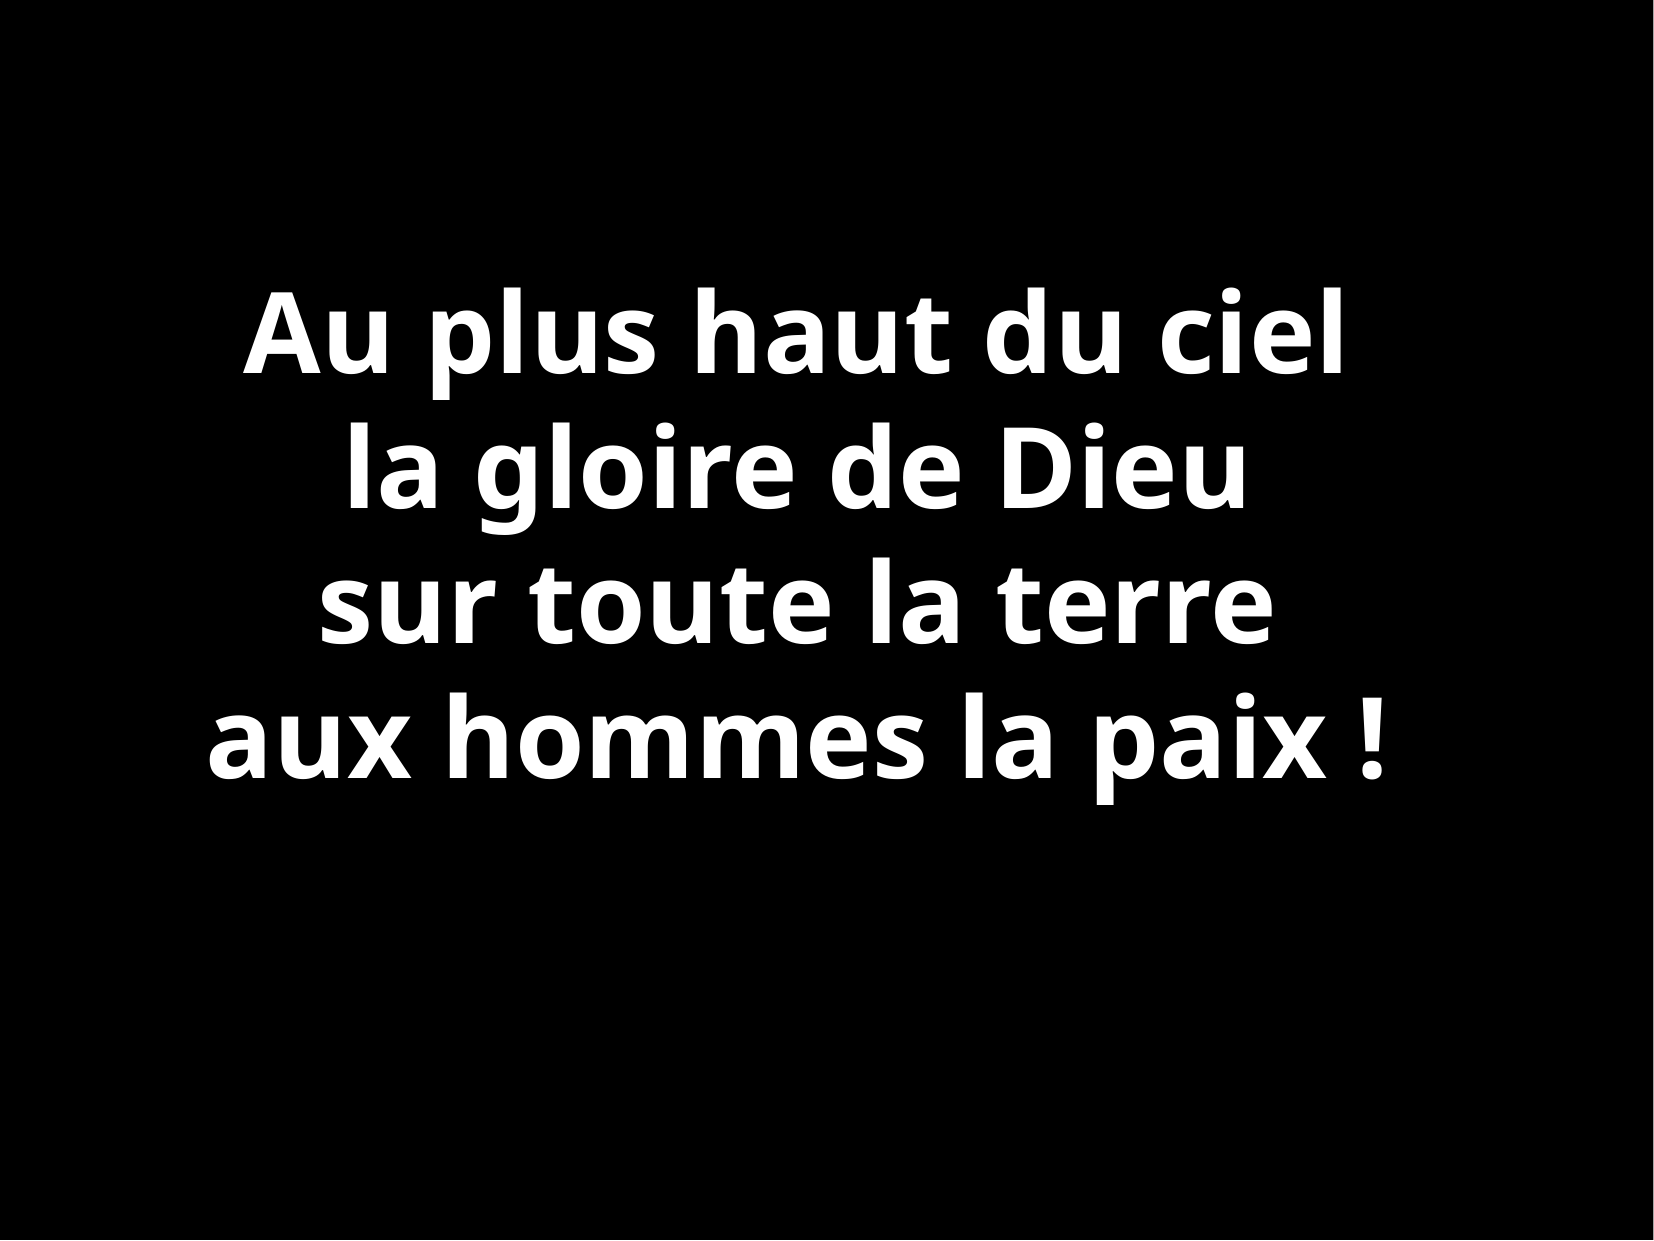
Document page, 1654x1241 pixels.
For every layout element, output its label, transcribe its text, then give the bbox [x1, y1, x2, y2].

text_box Au plus haut du ciel la gloire de Dieu sur toute la terre aux hommes la paix ! [88, 88, 1507, 975]
